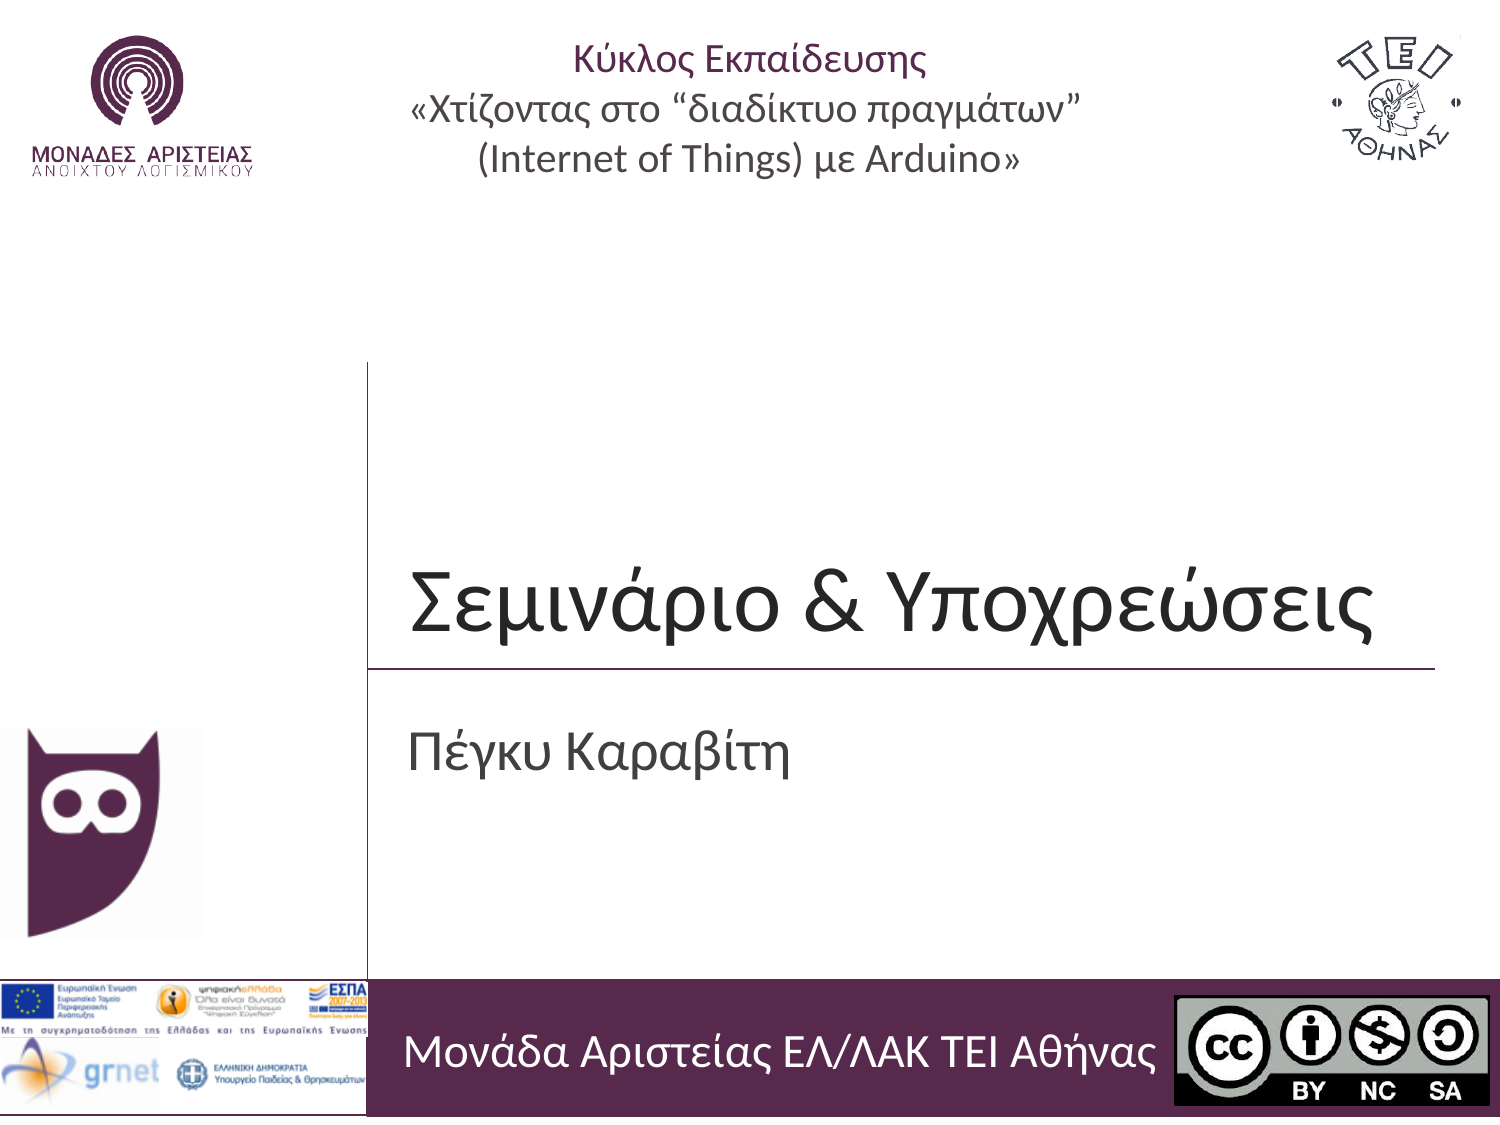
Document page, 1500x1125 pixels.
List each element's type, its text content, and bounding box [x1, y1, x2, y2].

picture [1174, 995, 1490, 1106]
picture [0, 982, 368, 1113]
picture [175, 1057, 366, 1092]
subtitle Μονάδα Αριστείας ΕΛ/ΛΑΚ ΤΕΙ Αθήνας [387, 992, 1488, 1105]
title Σεμινάριο & Υποχρεώσεις [395, 357, 1459, 658]
text_box Κύκλος Εκπαίδευσης «Χτίζοντας στο “διαδίκτυο πραγμάτων” (Internet of Things) με Arduino» [280, 22, 1220, 190]
picture [0, 727, 204, 939]
picture [1331, 35, 1461, 167]
picture [31, 36, 253, 177]
text_box Πέγκυ Καραβίτη [392, 704, 1455, 963]
